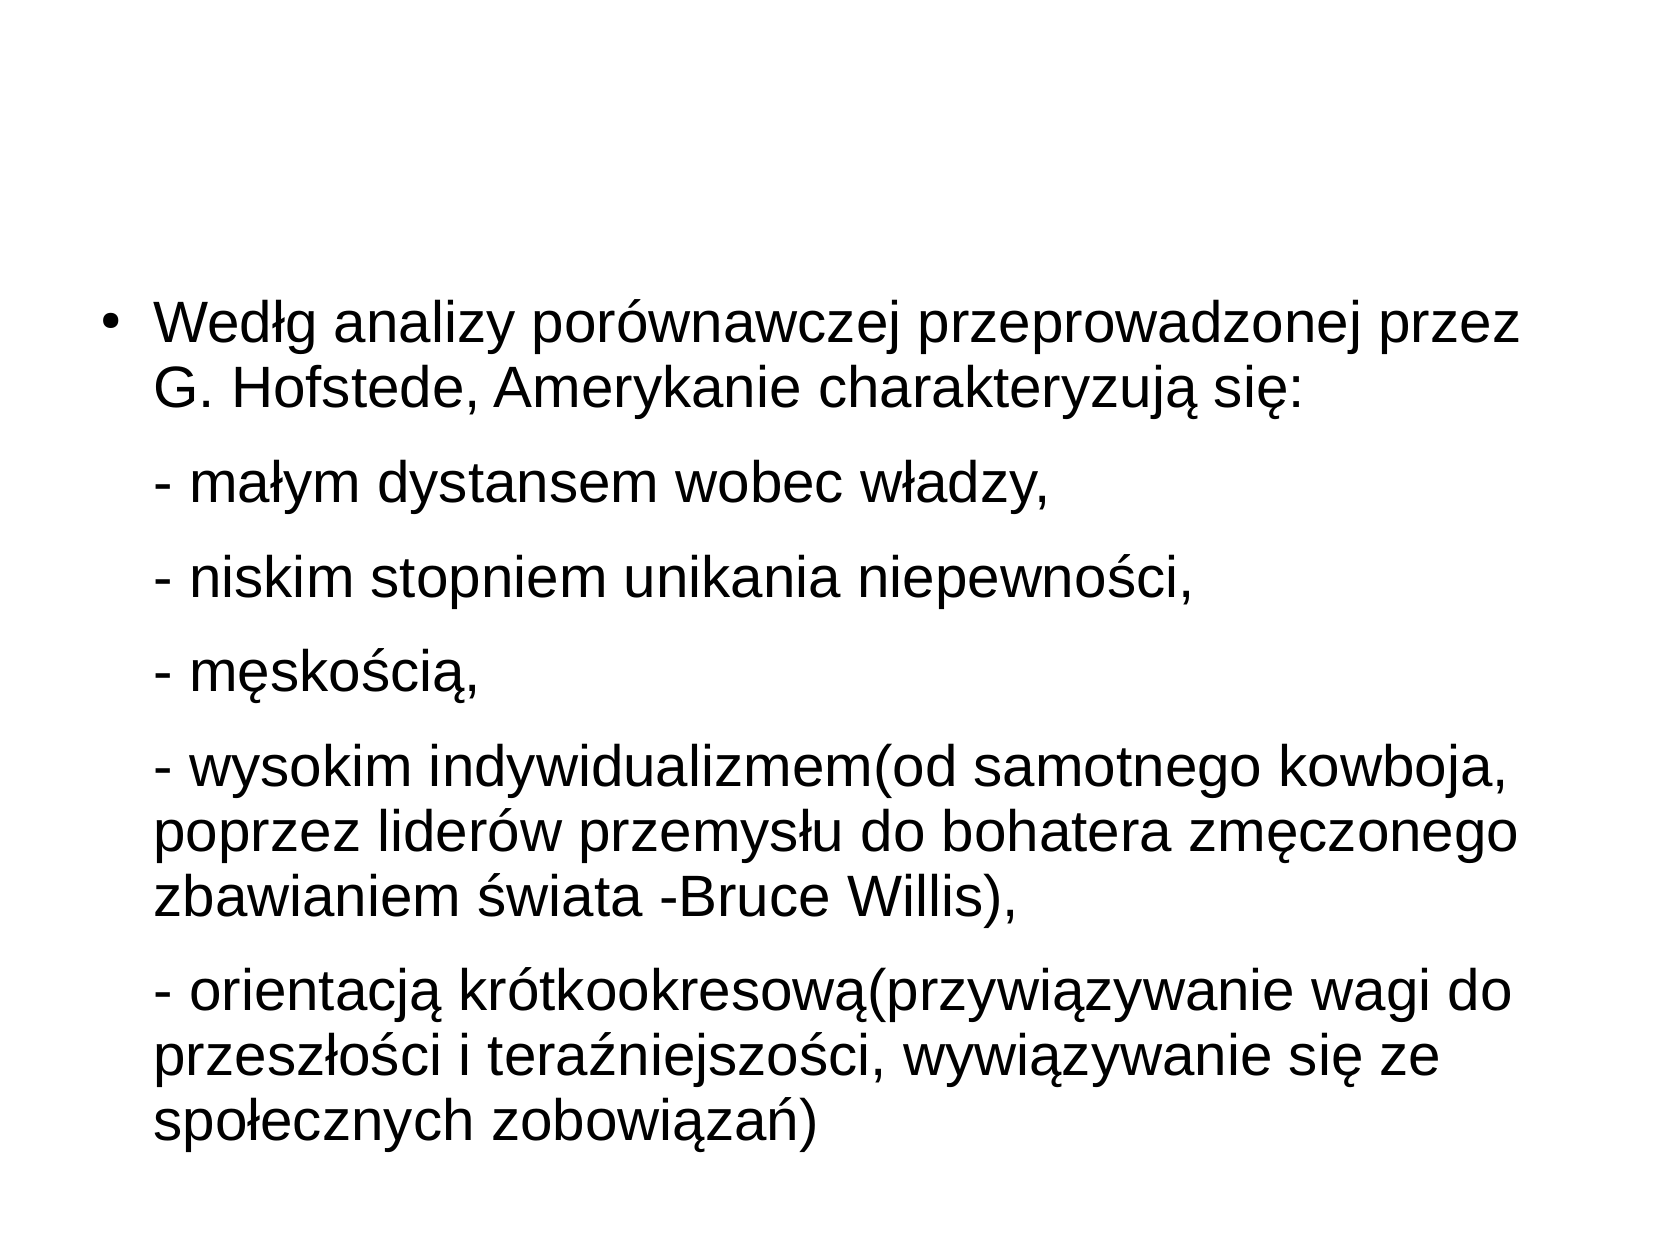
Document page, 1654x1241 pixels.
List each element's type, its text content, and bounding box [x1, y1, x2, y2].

list Wedłg analizy porównawczej przeprowadzonej przez G. Hofstede, Amerykanie charakteryzują się: - małym dystansem wobec władzy, - niskim stopniem unikania niepewności, - męskością, - wysokim indywidualizmem(od samotnego kowboja, poprzez liderów przemysłu do bohatera zmęczonego zbawianiem świata -Bruce Willis), - orientacją krótkookresową(przywiązywanie wagi do przeszłości i teraźniejszości, wywiązywanie się ze społecznych zobowiązań) [82, 290, 1571, 1216]
